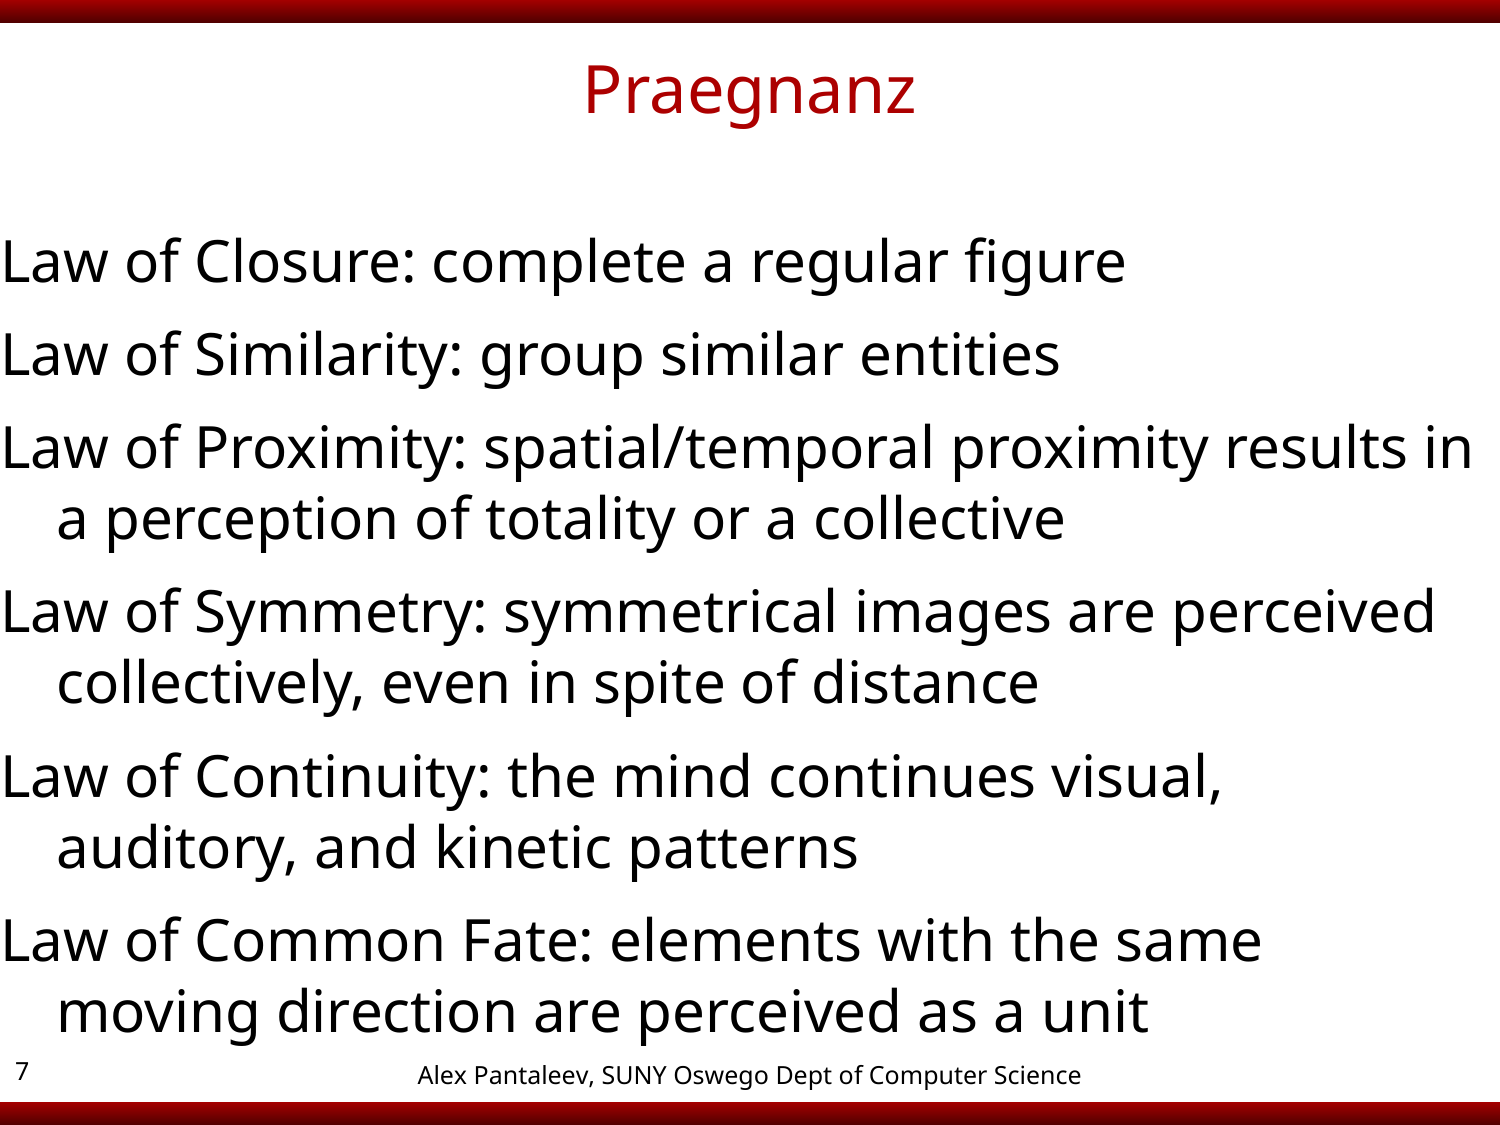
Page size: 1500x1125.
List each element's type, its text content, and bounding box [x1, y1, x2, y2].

title Praegnanz [0, 24, 1500, 150]
list Law of Closure: complete a regular figure Law of Similarity: group similar entities Law of Proximity: spatial/temporal proximity results in a perception of totality or a collective Law of Symmetry: symmetrical images are perceived collectively, even in spite of distance Law of Continuity: the mind continues visual, auditory, and kinetic patterns Law of Common Fate: elements with the same moving direction are perceived as a unit [0, 224, 1476, 1063]
